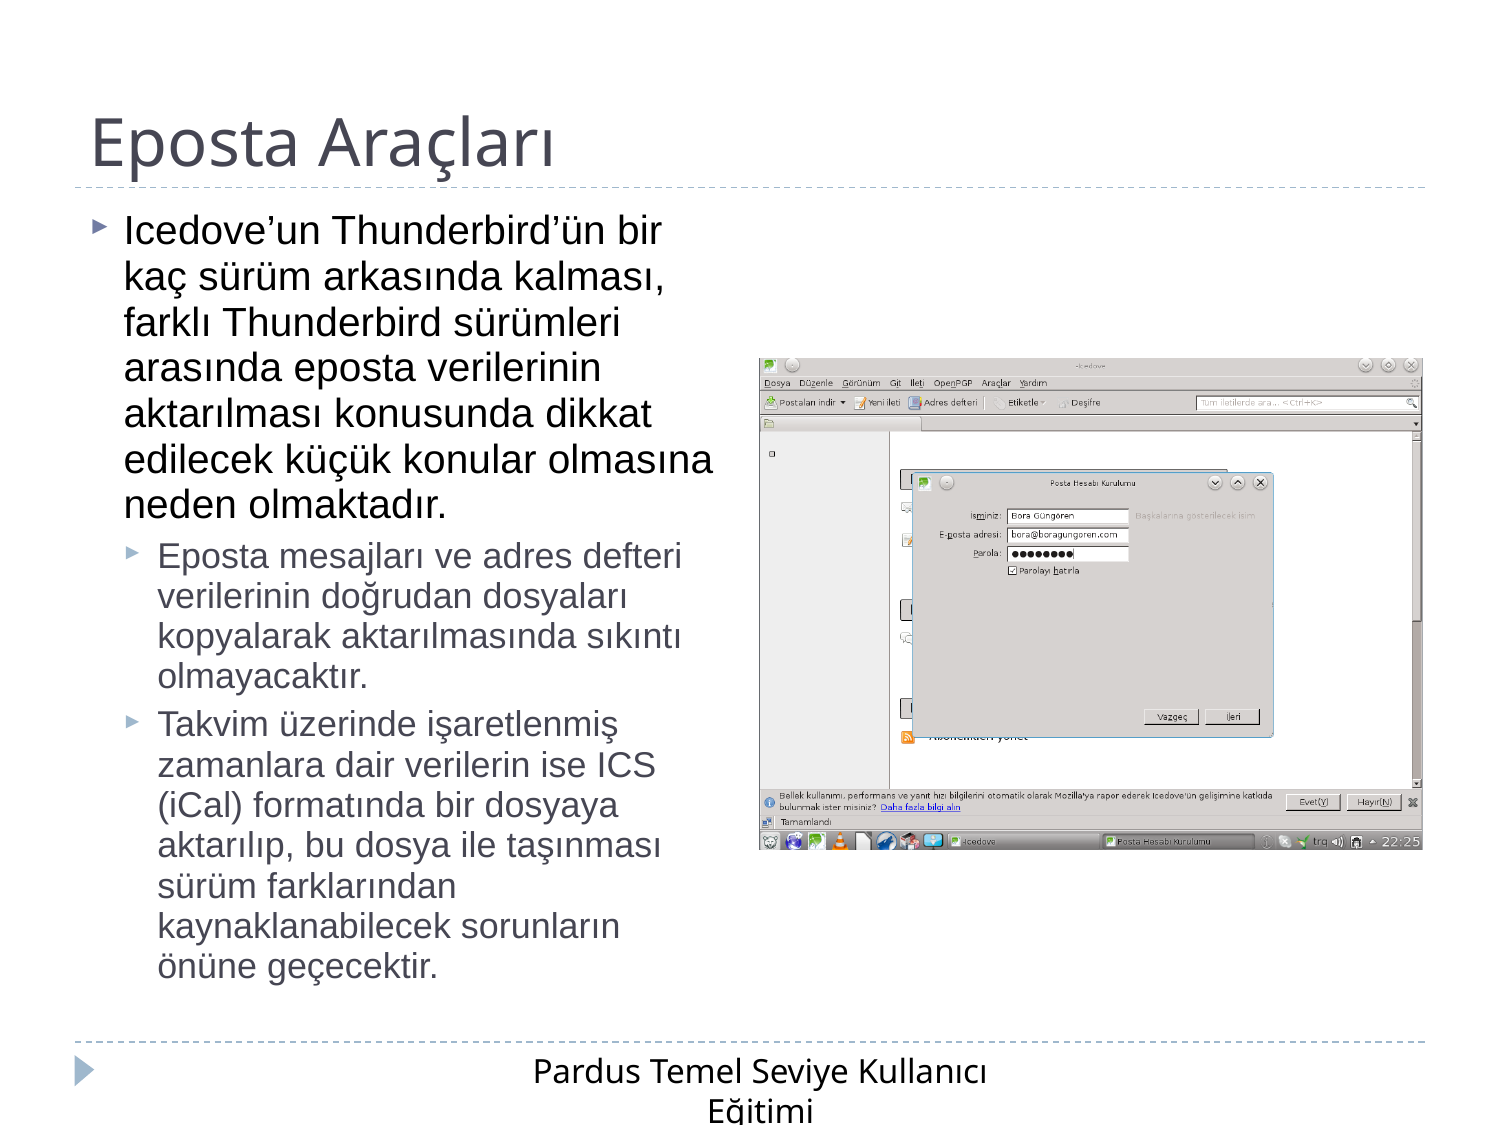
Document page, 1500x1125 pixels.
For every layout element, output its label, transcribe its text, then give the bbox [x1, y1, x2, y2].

picture [759, 358, 1423, 850]
list Icedove’un Thunderbird’ün bir kaç sürüm arkasında kalması, farklı Thunderbird sürümleri arasında eposta verilerinin aktarılması konusunda dikkat edilecek küçük konular olmasına neden olmaktadır. Eposta mesajları ve adres defteri verilerinin doğrudan dosyaları kopyalarak aktarılmasında sıkıntı olmayacaktır. Takvim üzerinde işaretlenmiş zamanlara dair verilerin ise ICS (iCal) formatında bir dosyaya aktarılıp, bu dosya ile taşınması sürüm farklarından kaynaklanabilecek sorunların önüne geçecektir. [75, 200, 738, 1010]
title Eposta Araçları [75, 37, 1425, 188]
